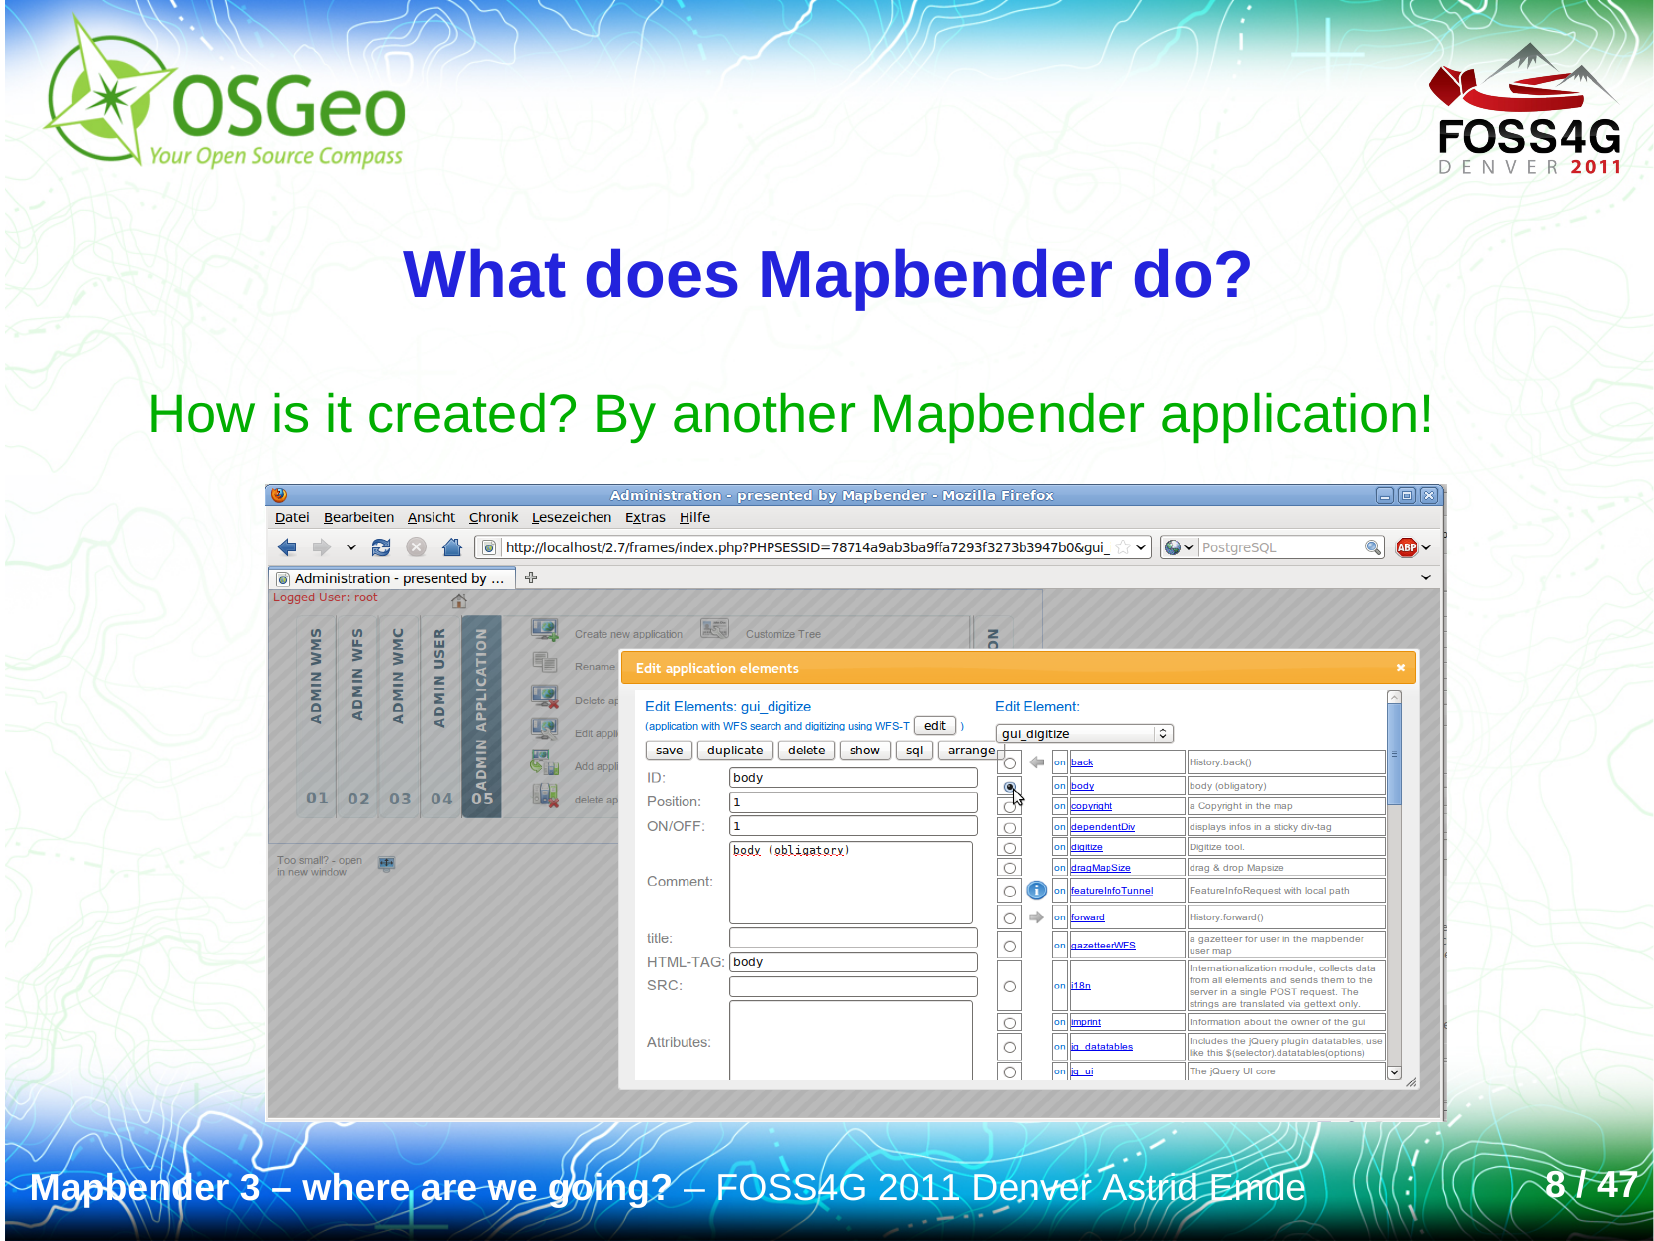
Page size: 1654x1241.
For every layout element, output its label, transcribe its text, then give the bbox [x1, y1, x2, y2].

list How is it created? By another Mapbender application! [76, 383, 1565, 1188]
picture [5, 0, 1654, 1241]
title What does Mapbender do? [82, 208, 1571, 342]
